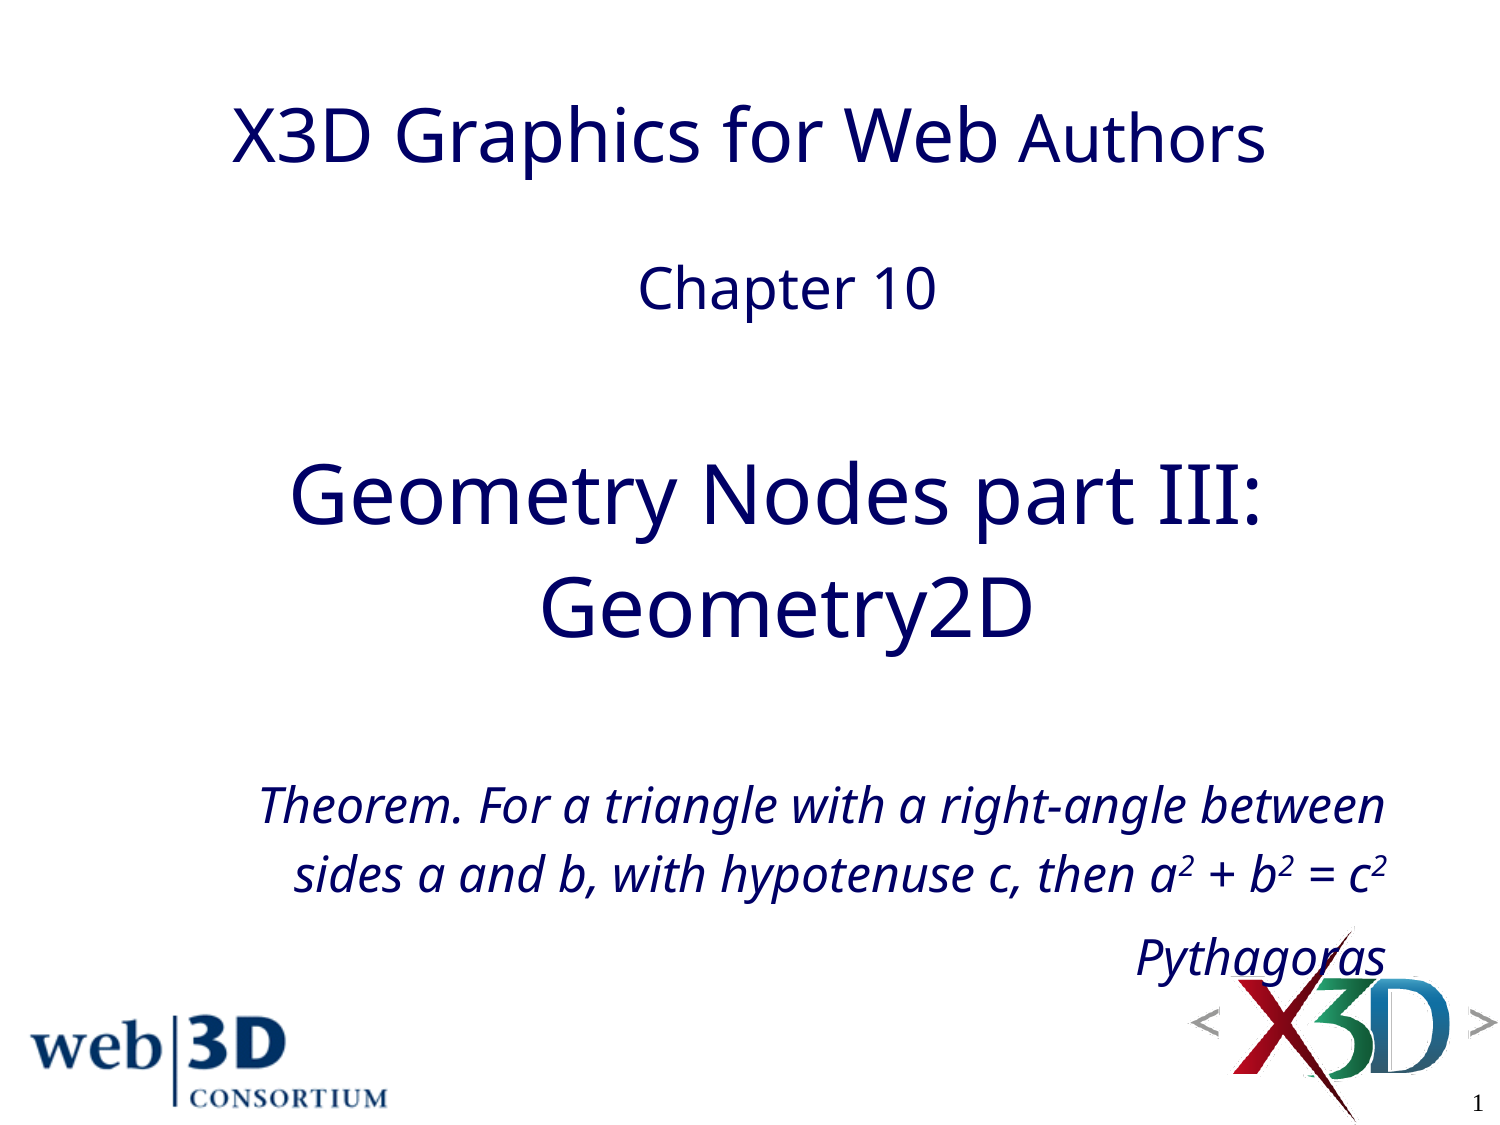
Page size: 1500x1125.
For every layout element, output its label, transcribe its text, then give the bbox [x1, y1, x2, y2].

title X3D Graphics for Web Authors [112, 29, 1388, 233]
picture [12, 998, 413, 1118]
subtitle Chapter 10 Geometry Nodes part III: Geometry2D Theorem. For a triangle with a right-angle between sides a and b, with hypotenuse c, then a2 + b2 = c2 Pythagoras [112, 237, 1388, 1000]
picture [1187, 926, 1500, 1125]
